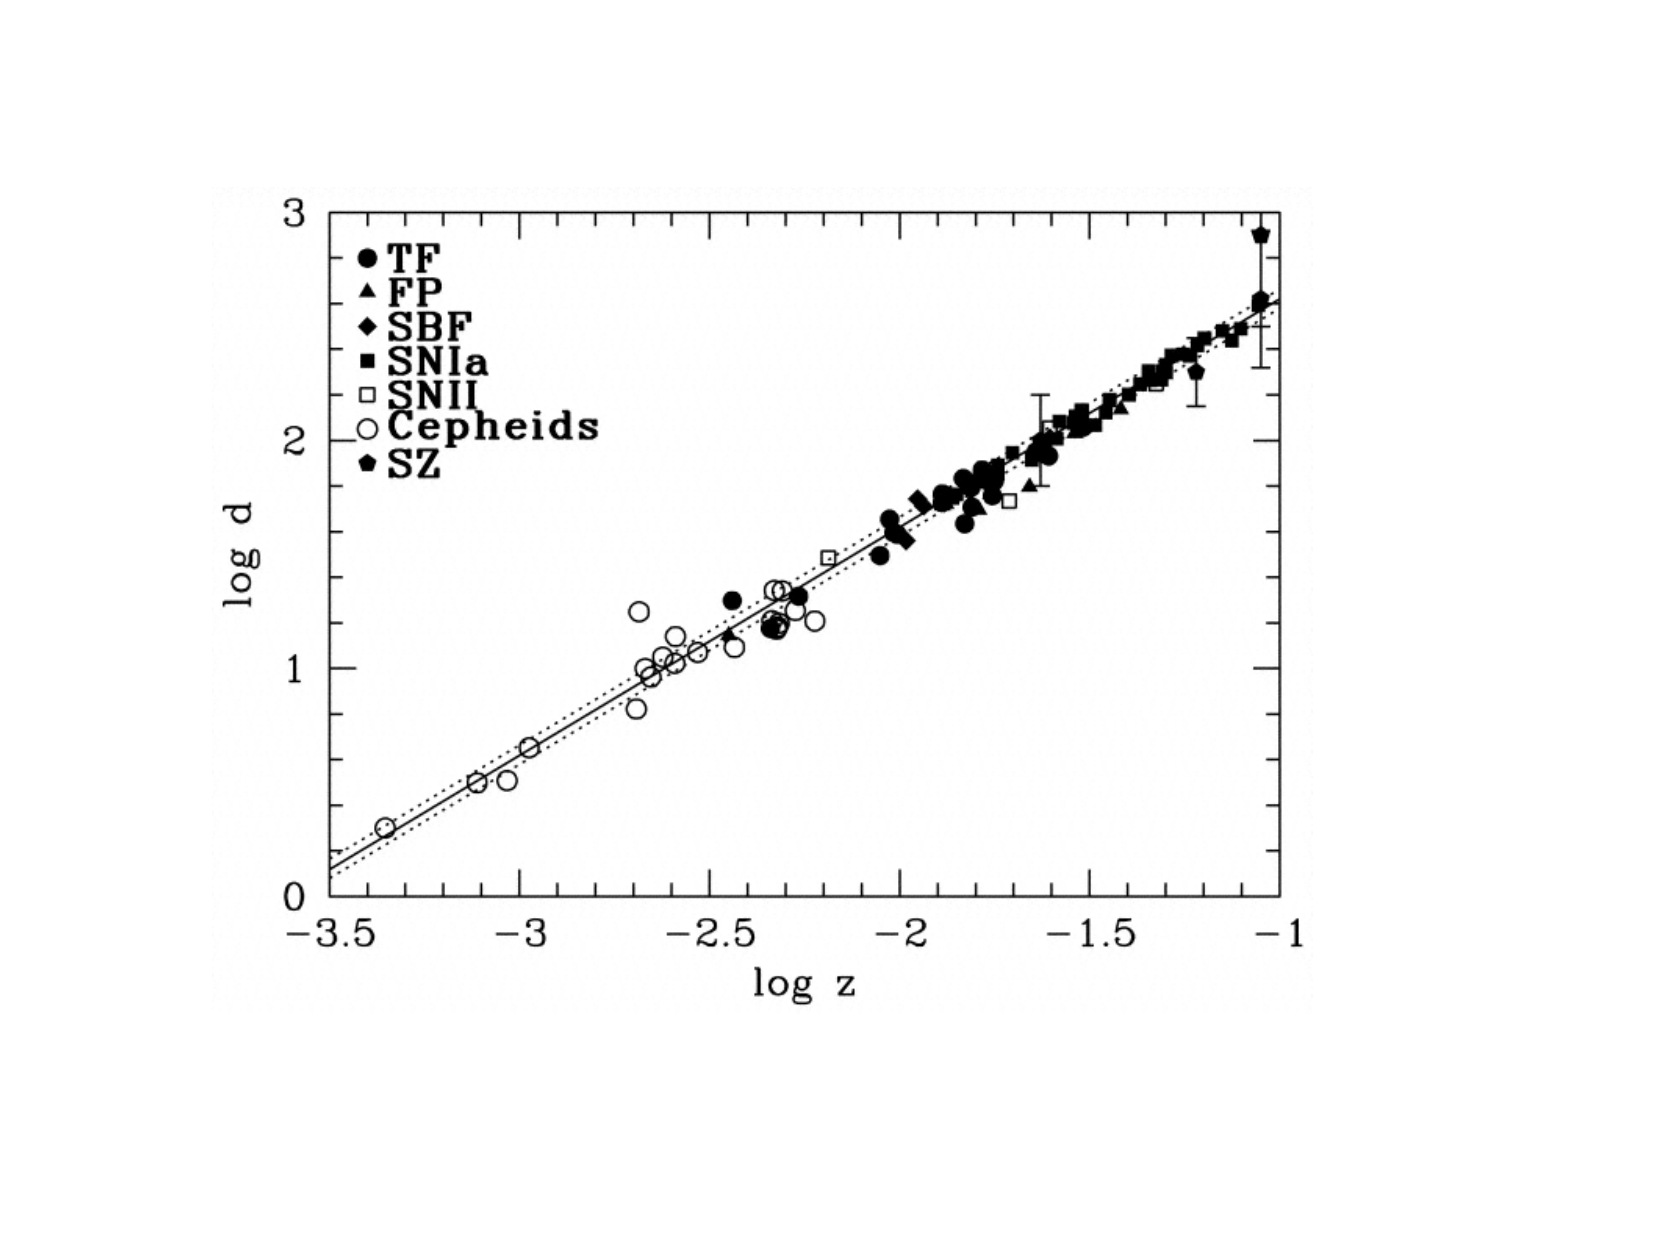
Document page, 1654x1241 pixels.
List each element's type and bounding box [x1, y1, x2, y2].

picture [212, 187, 1313, 1014]
